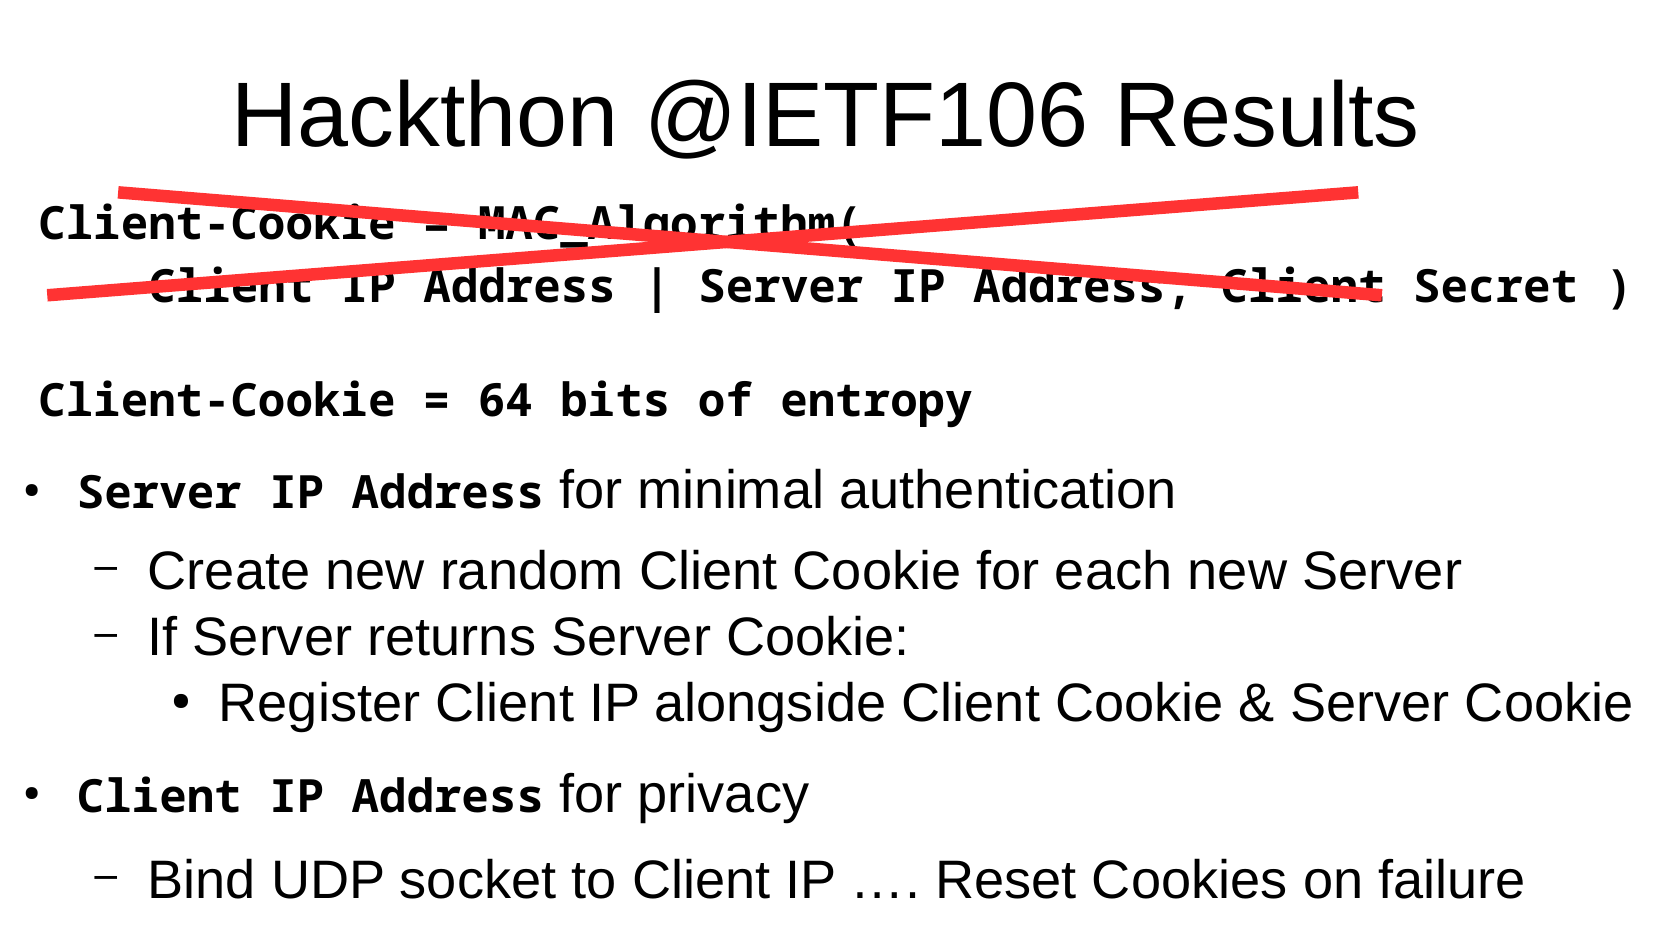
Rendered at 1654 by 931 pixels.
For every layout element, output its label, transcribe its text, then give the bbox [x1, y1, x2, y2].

text_box Client-Cookie = MAC_Algorithm( Client IP Address | Server IP Address, Client Secret ) [23, 183, 1654, 313]
title Hackthon @IETF106 Results [82, 37, 1571, 183]
text_box Client-Cookie = 64 bits of entropy [23, 360, 1654, 438]
list Server IP Address for minimal authentication Create new random Client Cookie for each new Server If Server returns Server Cookie: Register Client IP alongside Client Cookie & Server Cookie Client IP Address for privacy Bind UDP socket to Client IP …. Reset Cookies on failure [5, 459, 1654, 931]
